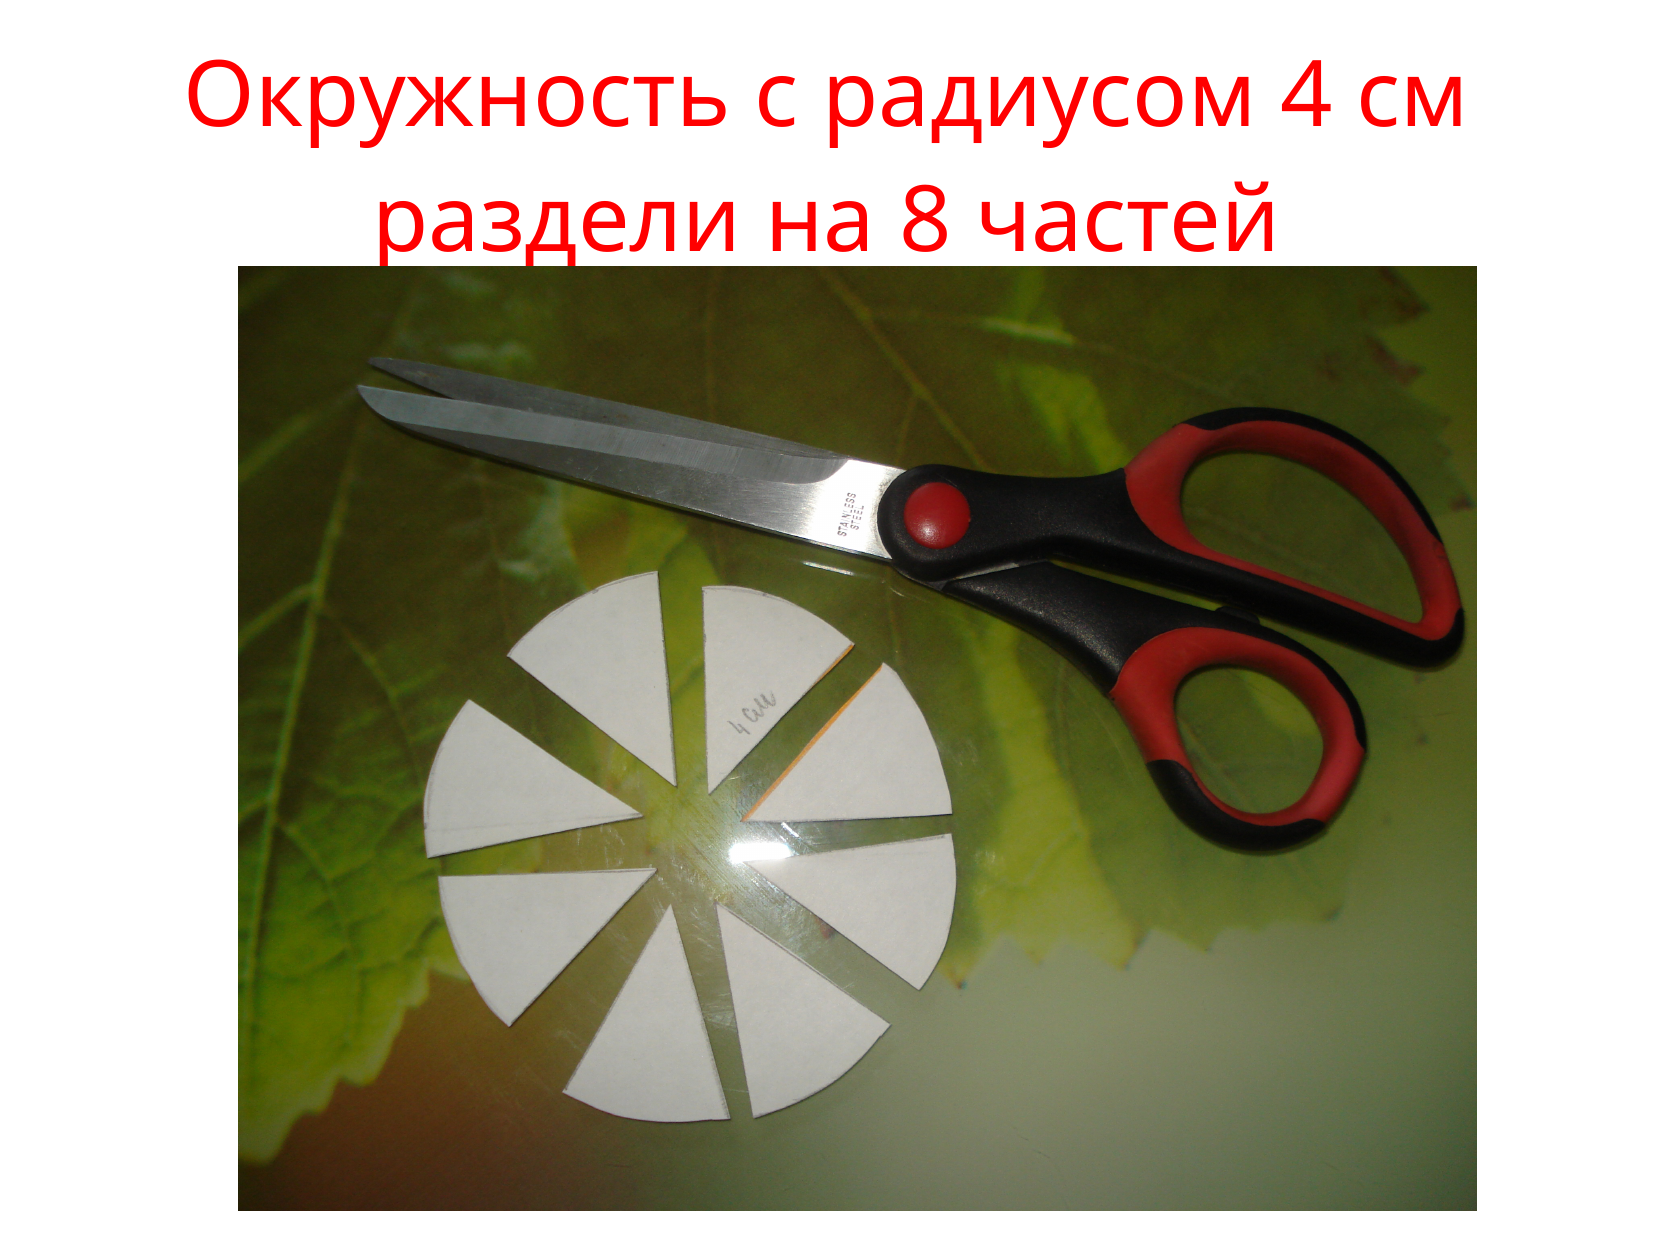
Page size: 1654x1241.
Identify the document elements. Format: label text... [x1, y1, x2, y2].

picture [238, 266, 1477, 1211]
title Окружность с радиусом 4 см раздели на 8 частей [82, 38, 1571, 267]
